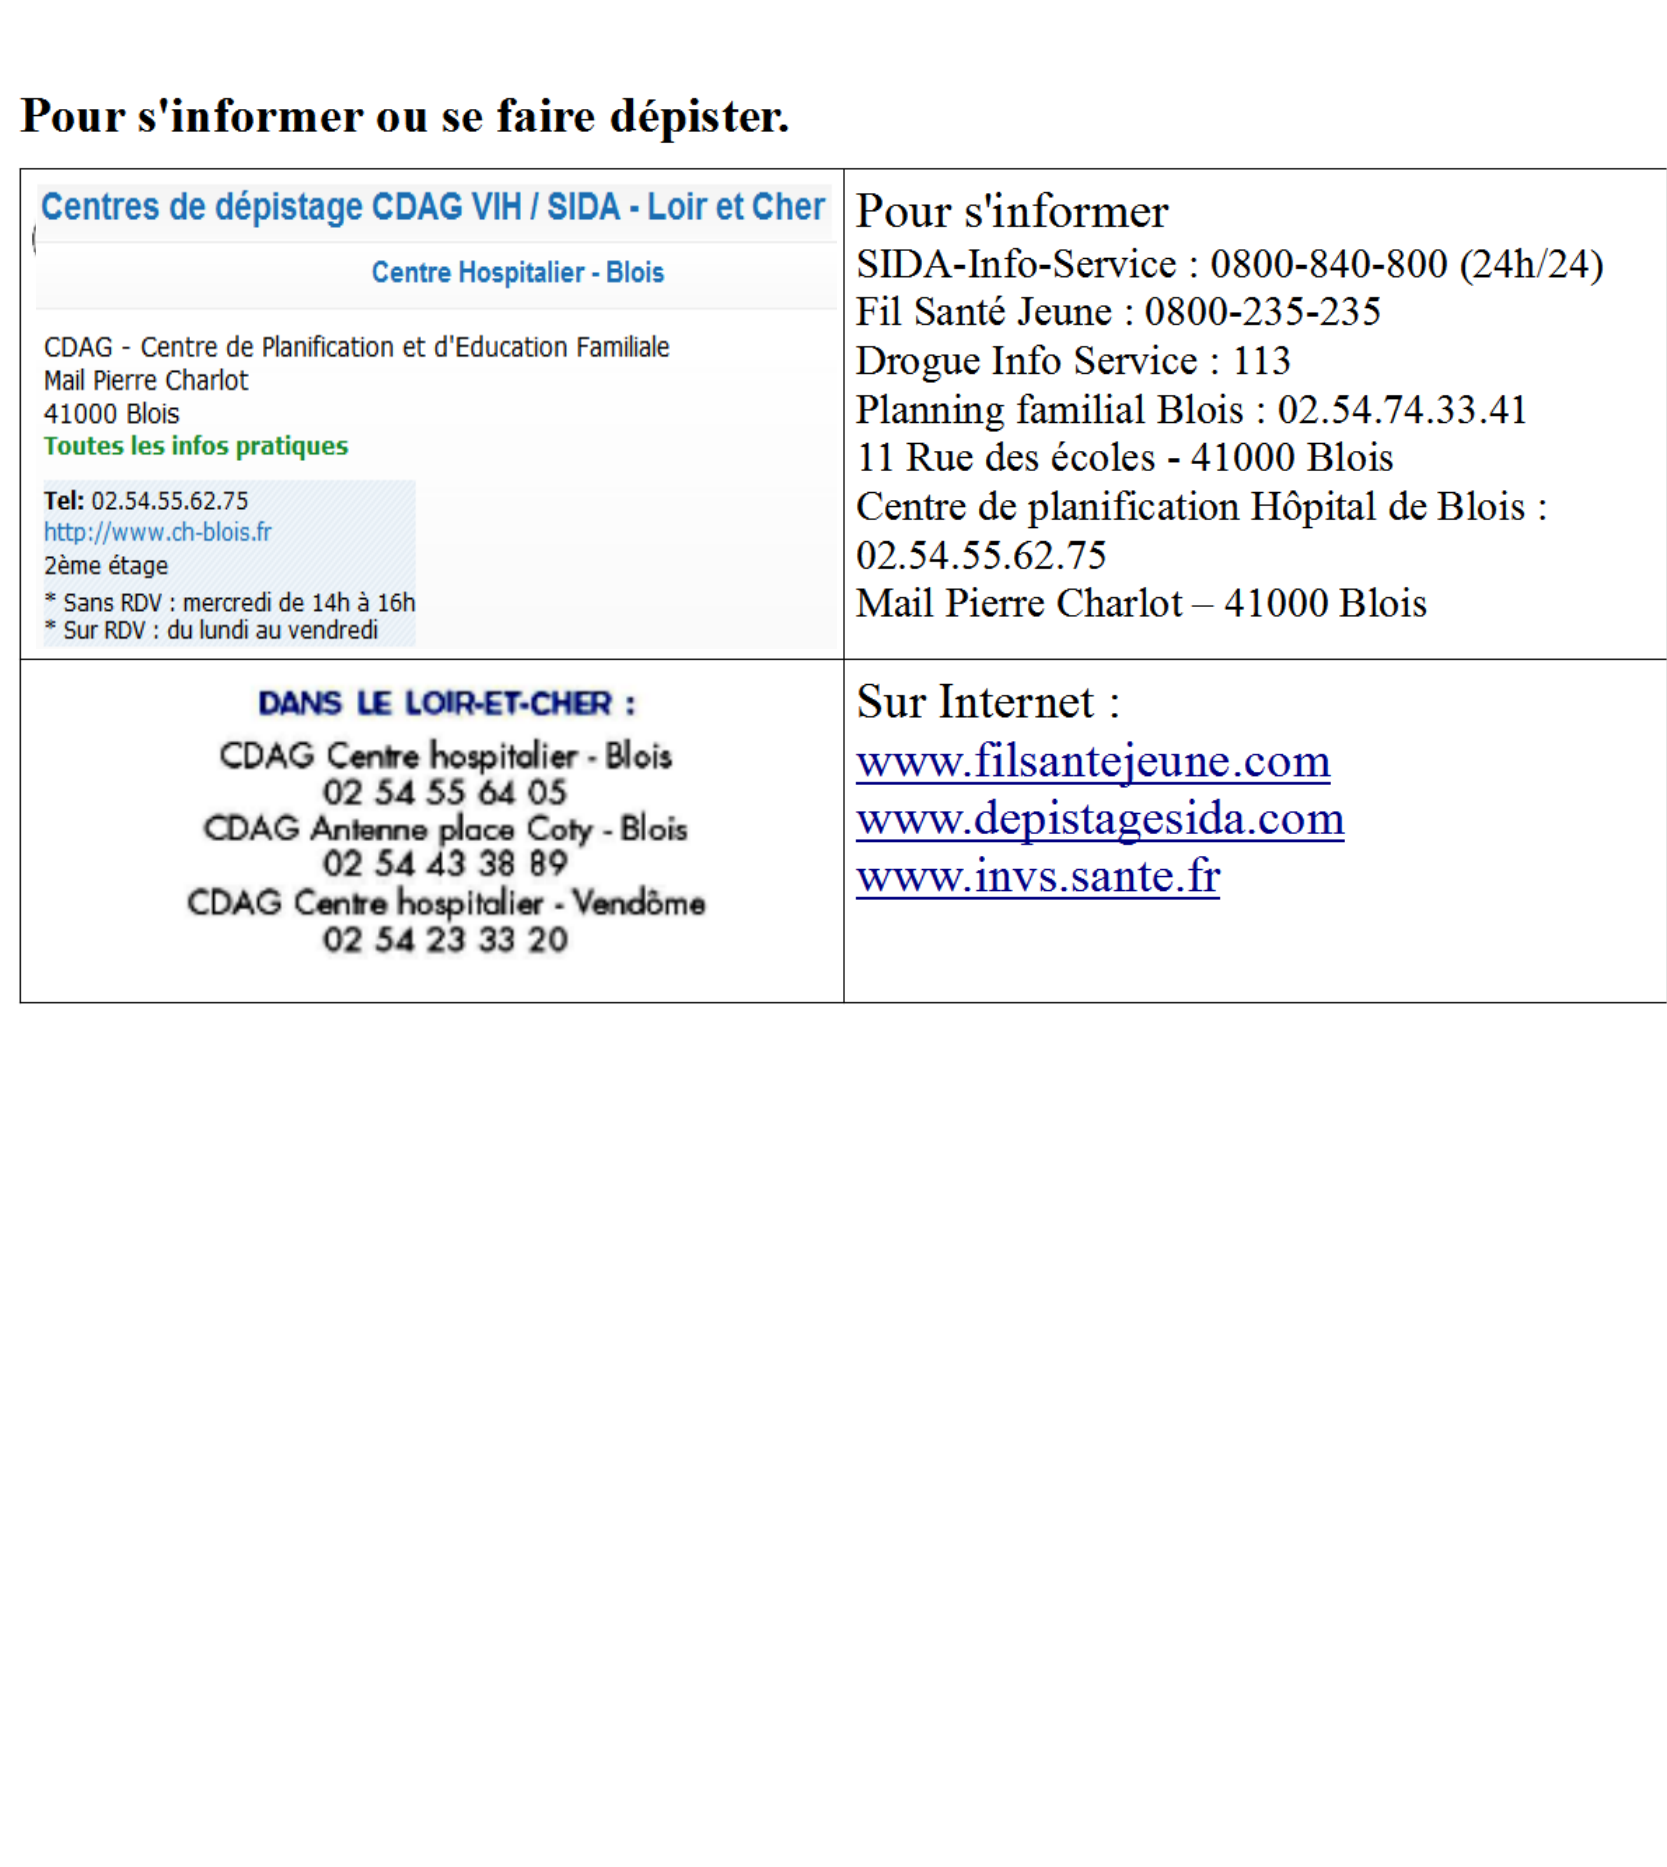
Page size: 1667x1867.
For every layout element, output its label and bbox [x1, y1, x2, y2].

picture [10, 87, 1667, 1019]
